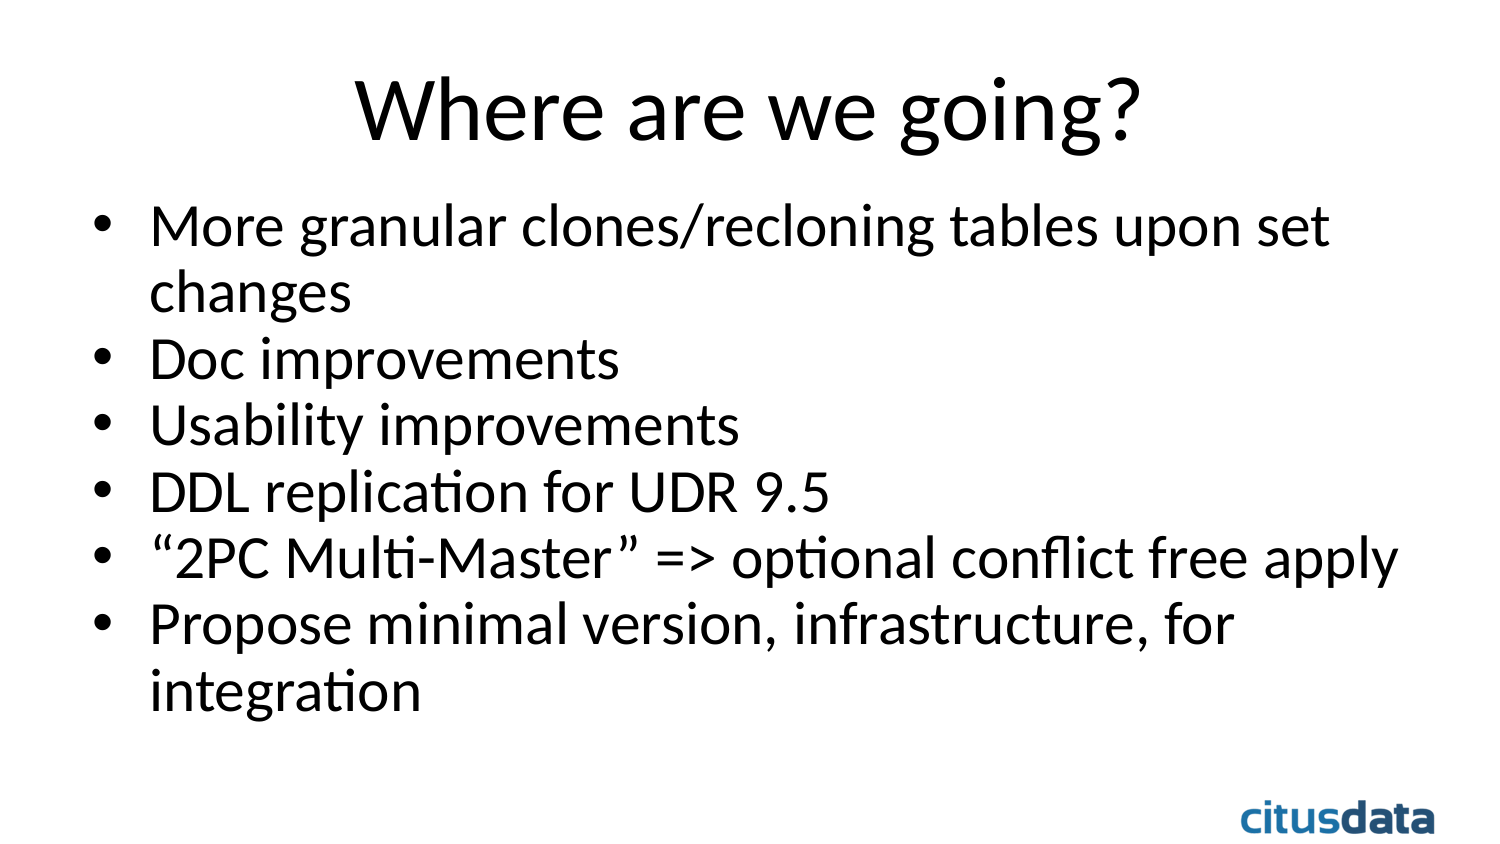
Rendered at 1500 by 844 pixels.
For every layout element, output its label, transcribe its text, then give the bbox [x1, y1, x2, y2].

title [75, 33, 1426, 175]
picture [1237, 795, 1439, 837]
list [75, 196, 1426, 754]
list More granular clones/recloning tables upon set changes Doc improvements Usability improvements DDL replication for UDR 9.5 “2PC Multi-Master” => optional conflict free apply Propose minimal version, infrastructure, for integration [77, 185, 1428, 743]
